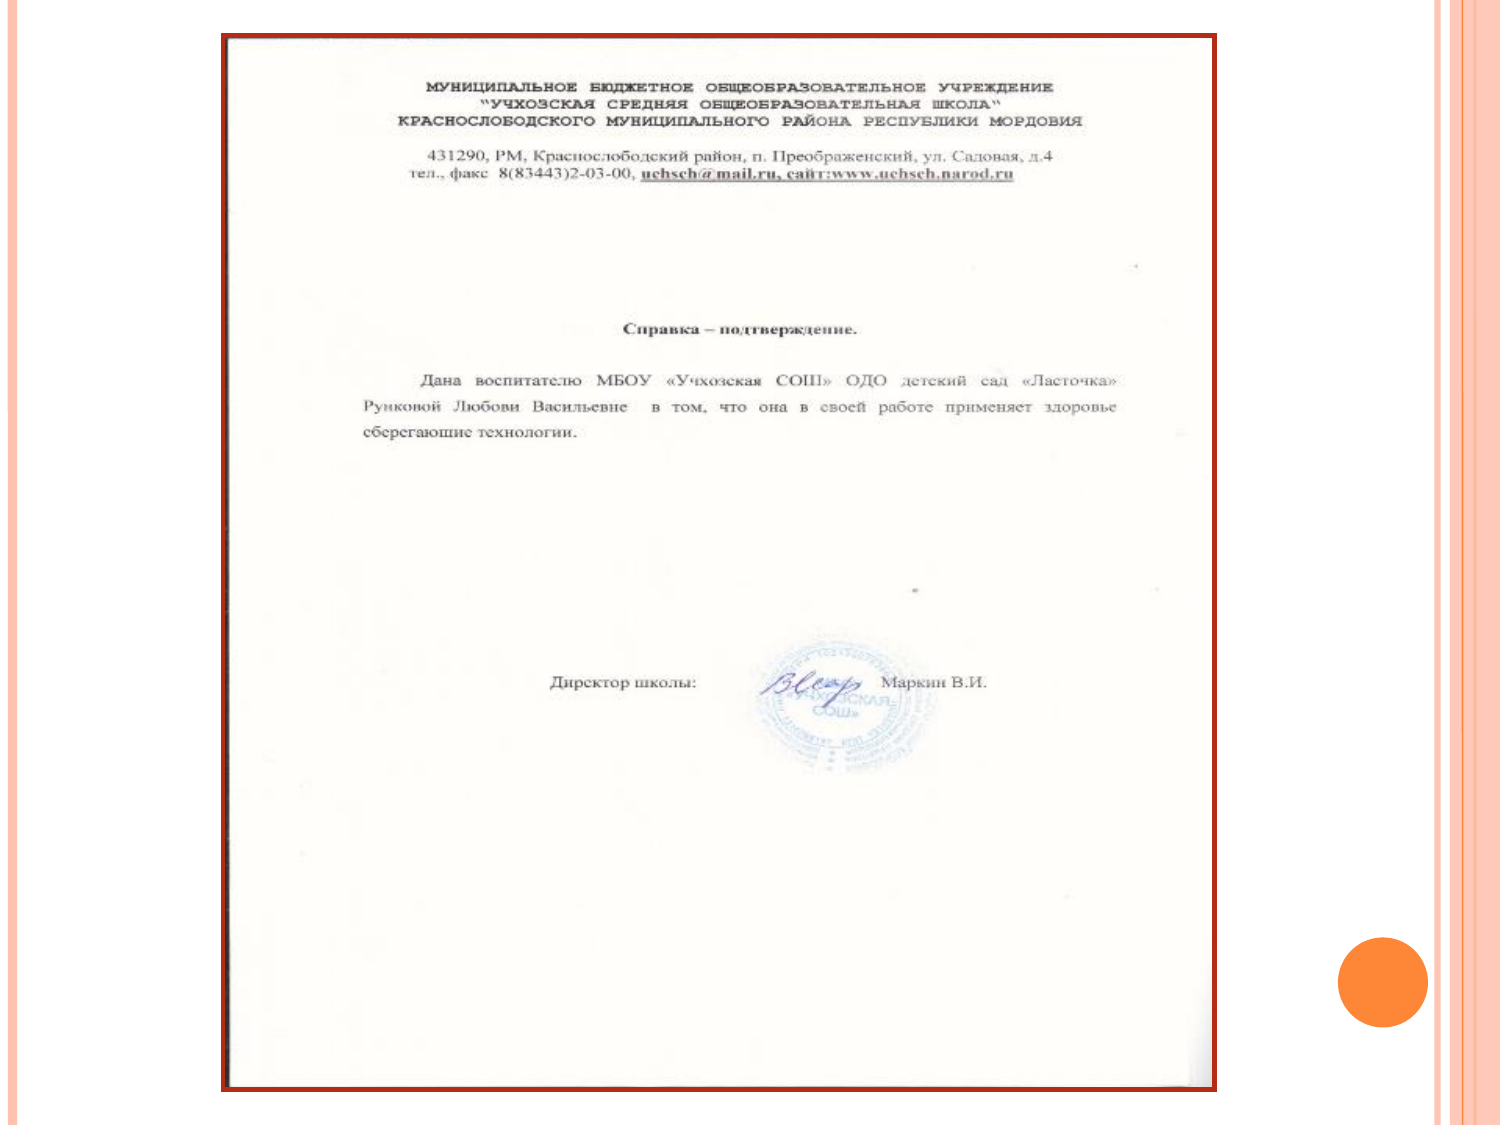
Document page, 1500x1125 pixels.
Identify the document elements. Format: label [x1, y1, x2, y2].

picture [225, 37, 1213, 1088]
